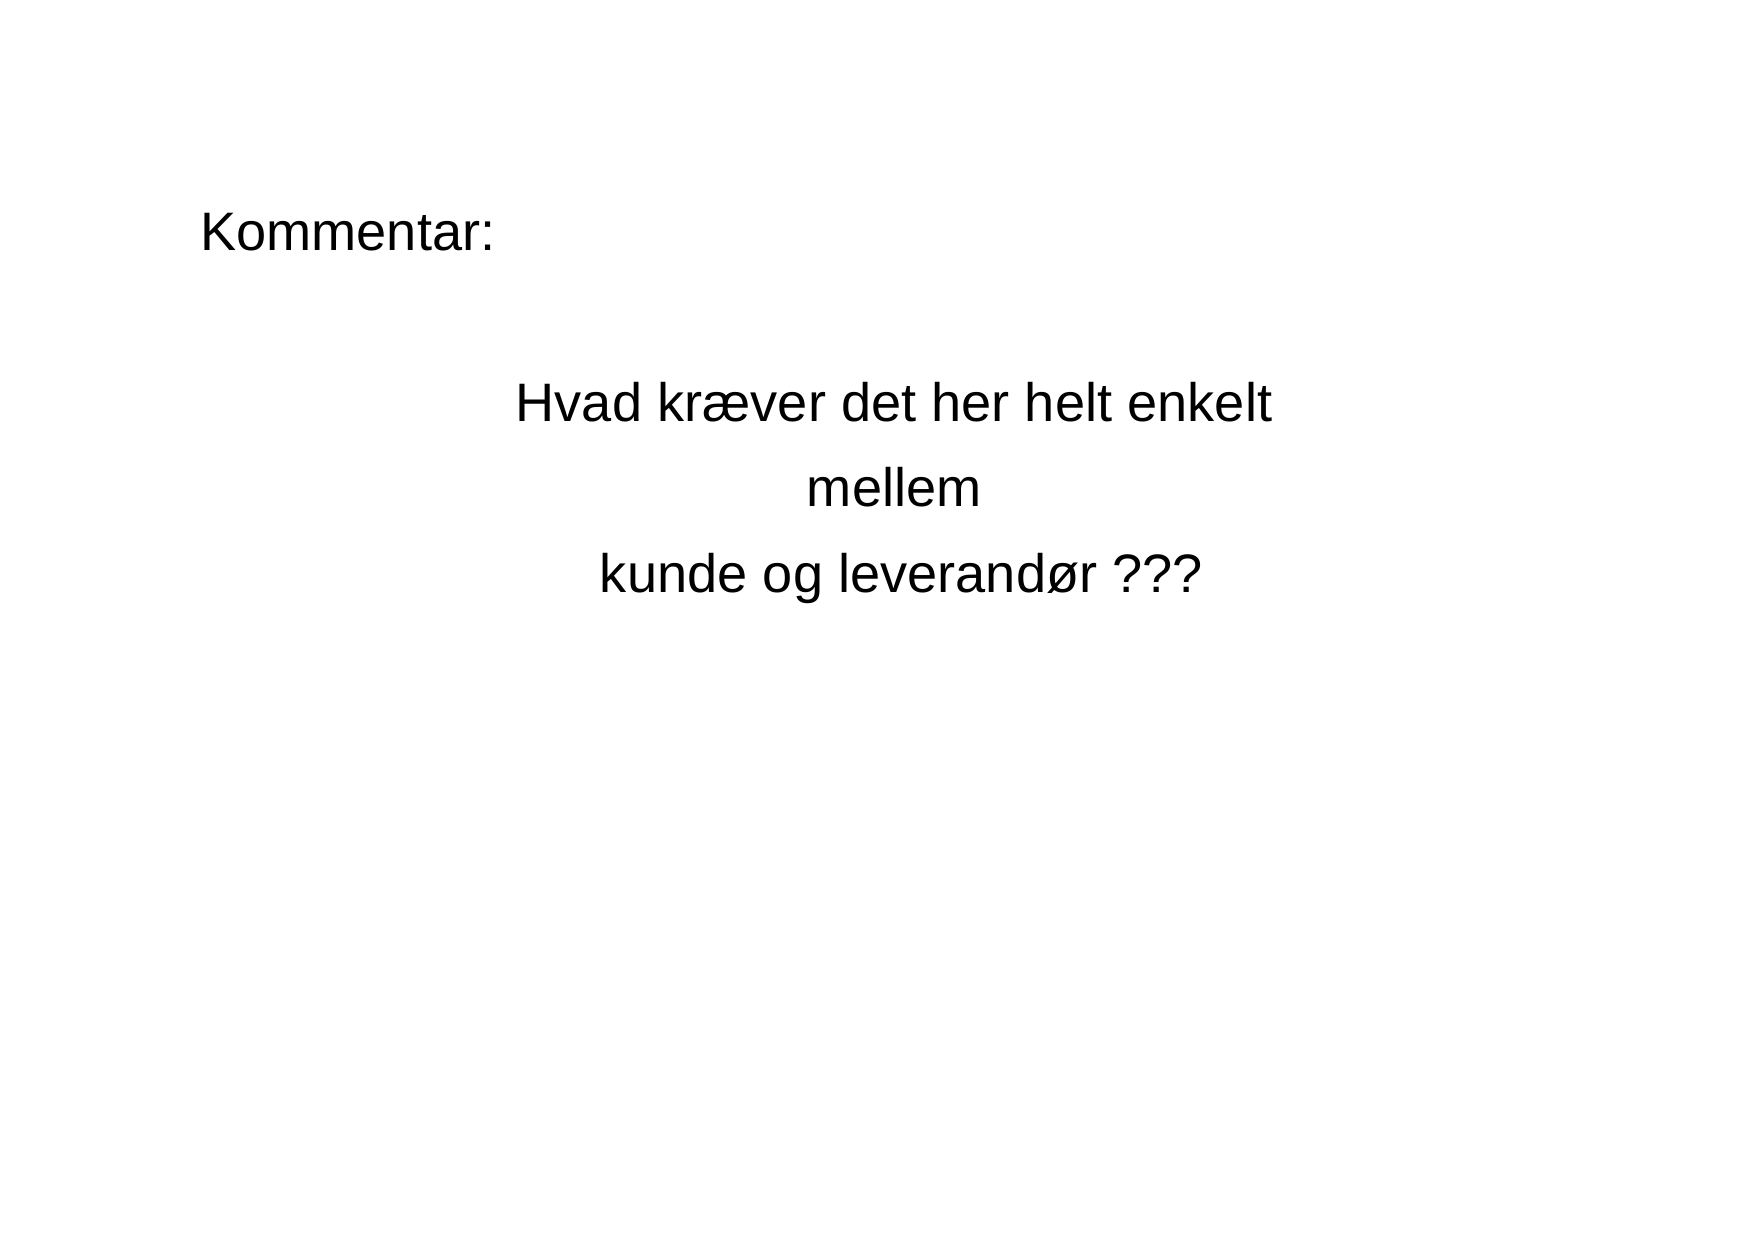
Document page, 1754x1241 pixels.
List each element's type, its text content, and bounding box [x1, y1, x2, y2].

text_box Kommentar: Hvad kræver det her helt enkelt mellem kunde og leverandør ??? [185, 194, 1619, 1044]
